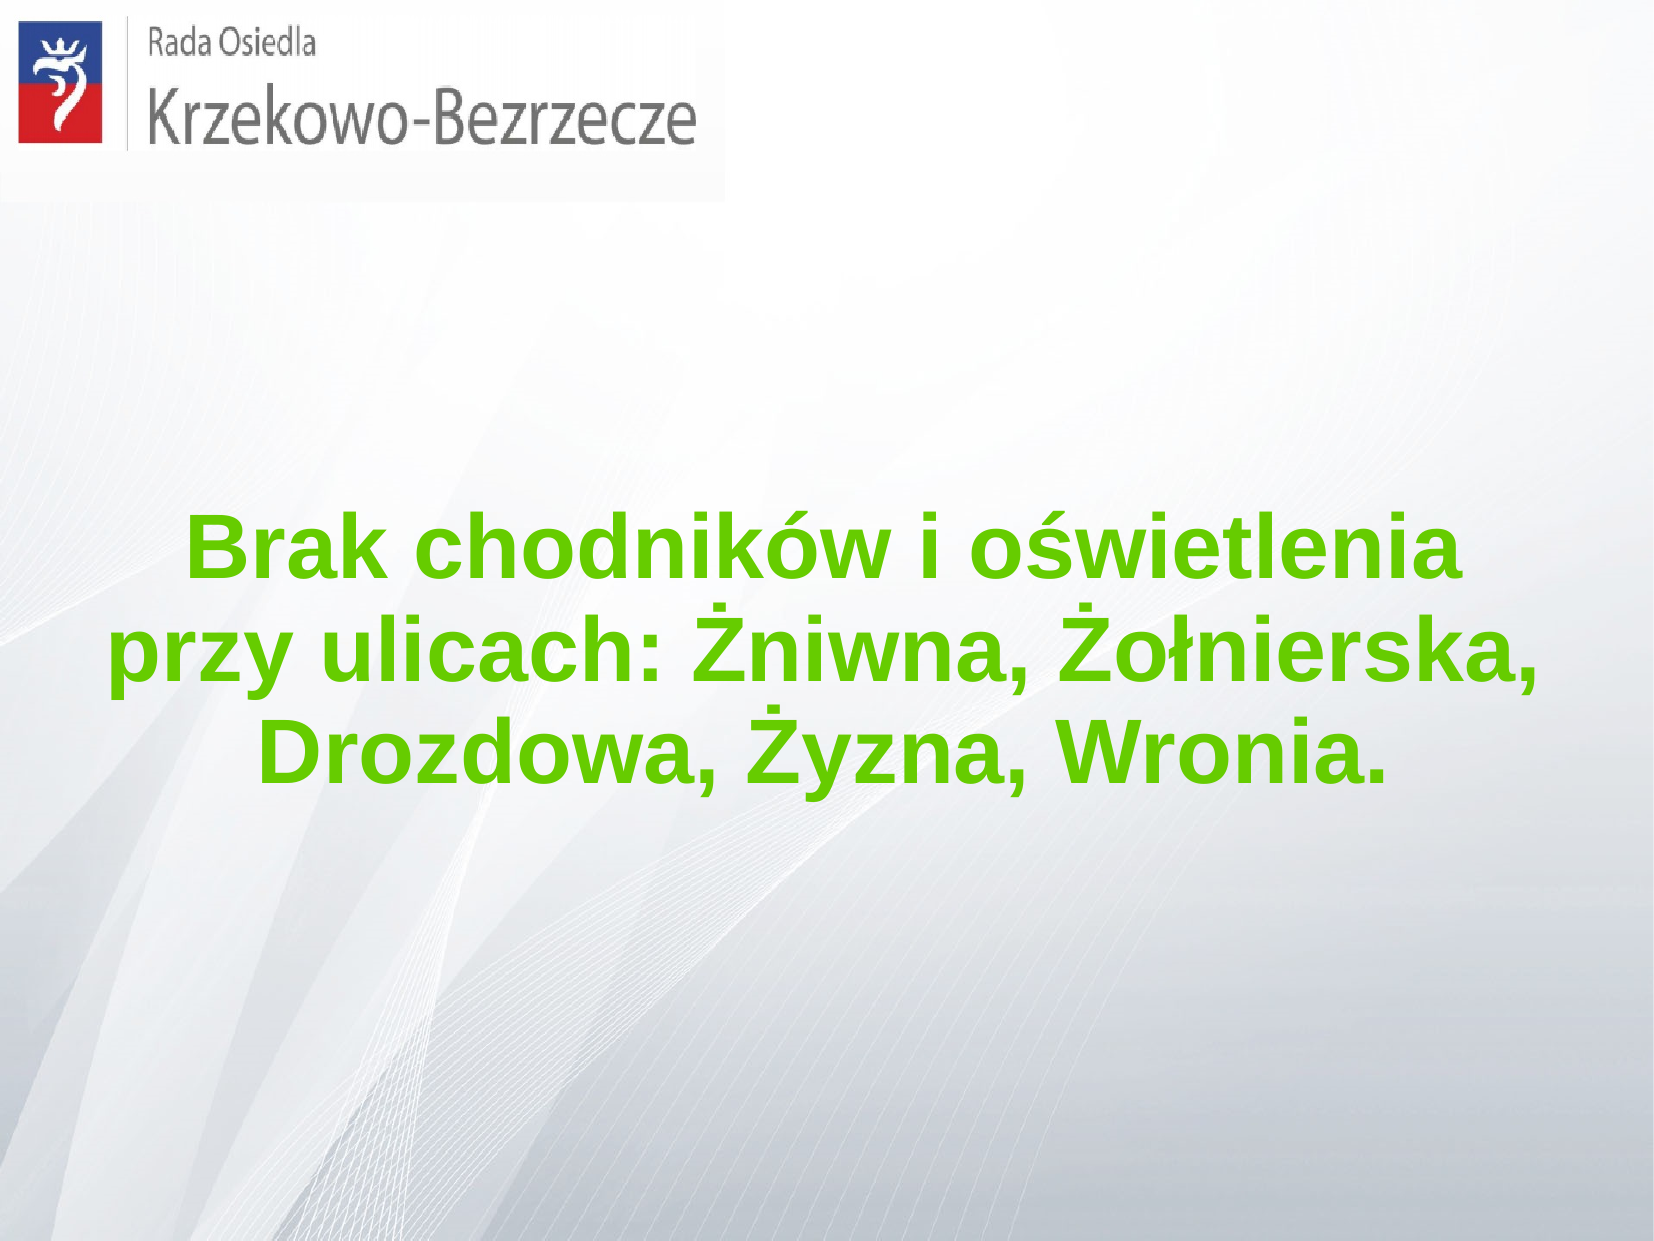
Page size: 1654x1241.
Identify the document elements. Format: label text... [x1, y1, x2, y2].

title Brak chodników i oświetlenia przy ulicach: Żniwna, Żołnierska, Drozdowa, Żyzna, Wronia. [80, 495, 1569, 804]
picture [0, 0, 1654, 1241]
